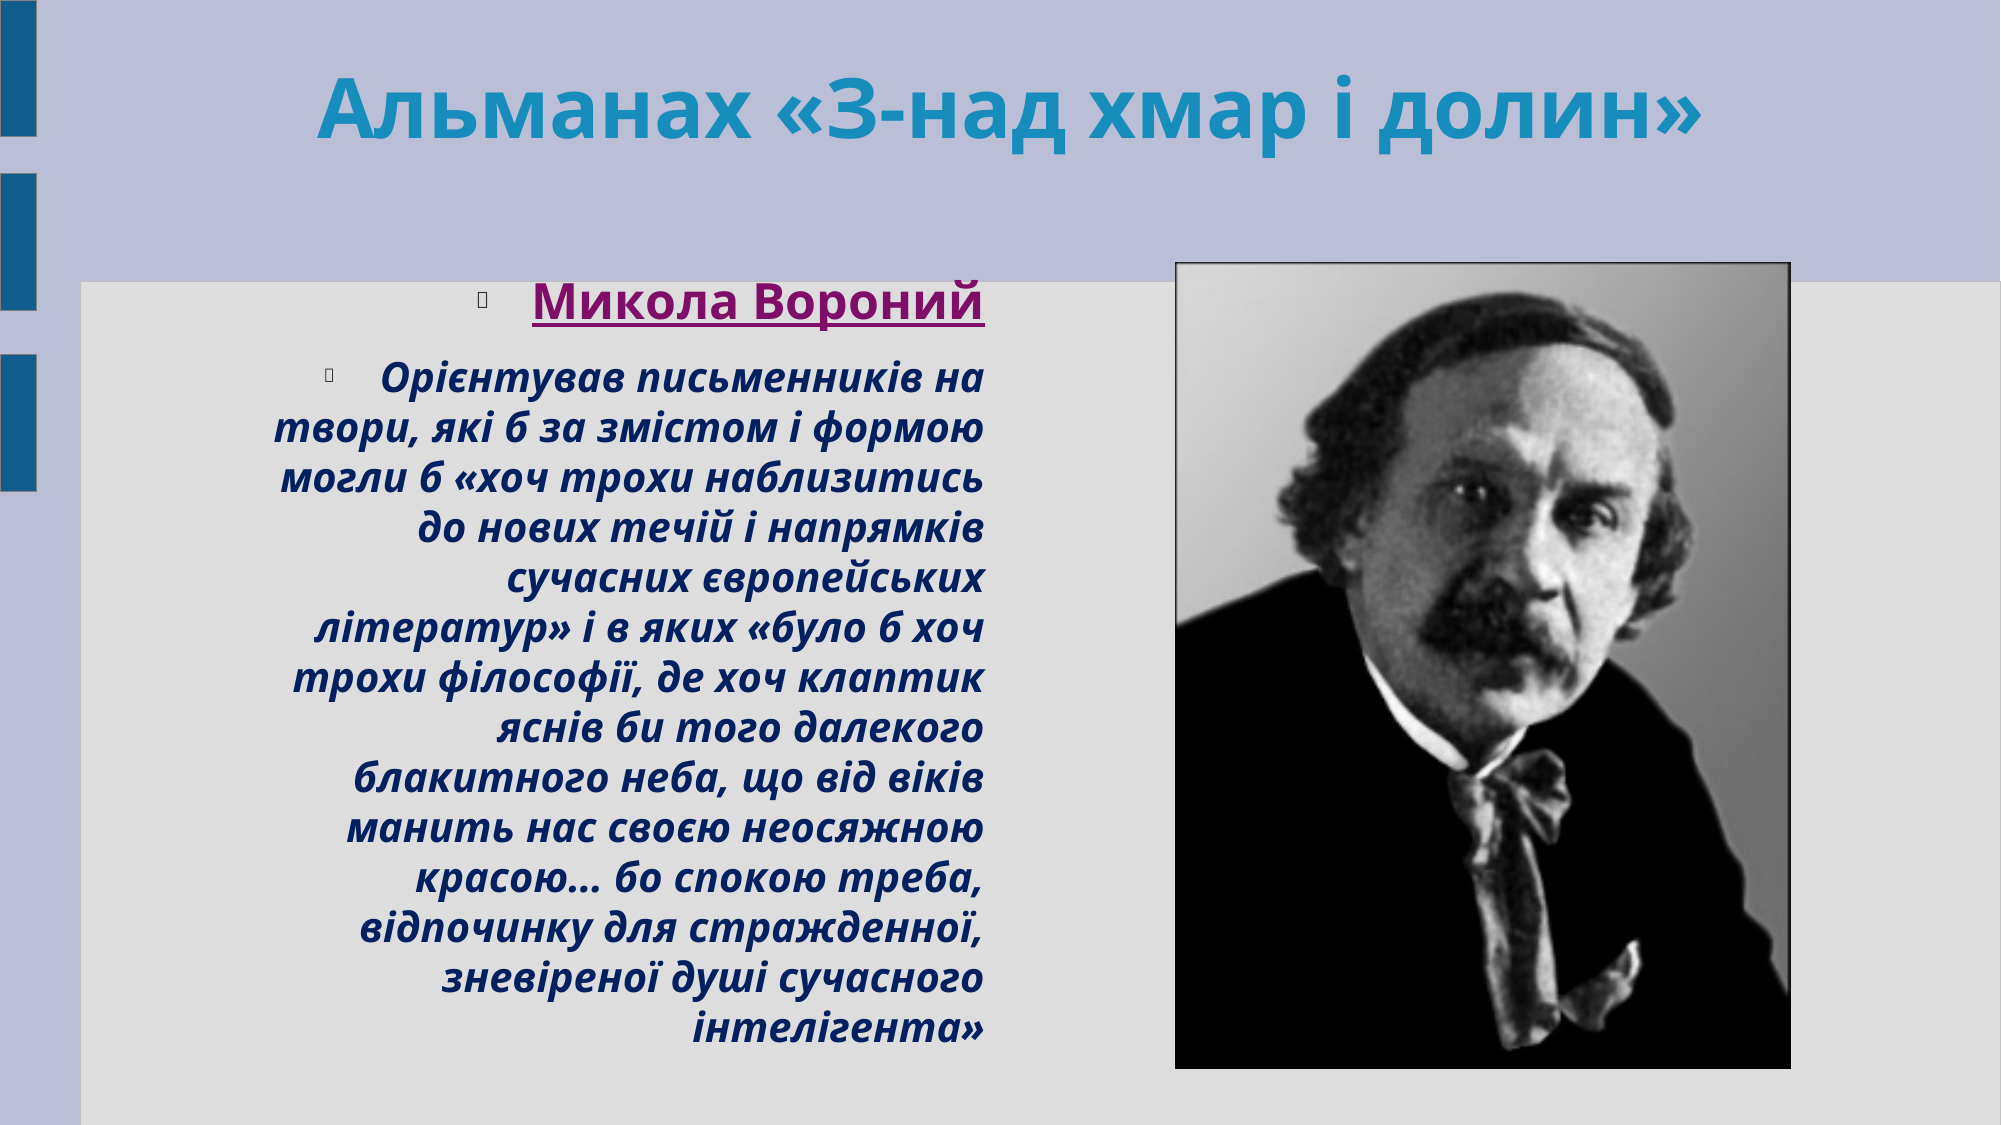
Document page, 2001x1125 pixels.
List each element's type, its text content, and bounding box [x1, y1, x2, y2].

list Микола Вороний Орієнтував письменників на твори, які б за змістом і формою могли б «хоч трохи наблизитись до нових течій і напрямків сучасних європейських літератур» і в яких «було б хоч трохи філософії, де хоч клаптик яснів би того далекого блакитного неба, що від віків манить нас своєю неосяжною красою… бо спокою треба, відпочинку для стражденної, зневіреної душі сучасного інтелігента» [184, 262, 1000, 1069]
picture [1175, 262, 1791, 1069]
title Альманах «З-над хмар і долин» [302, 48, 1818, 209]
